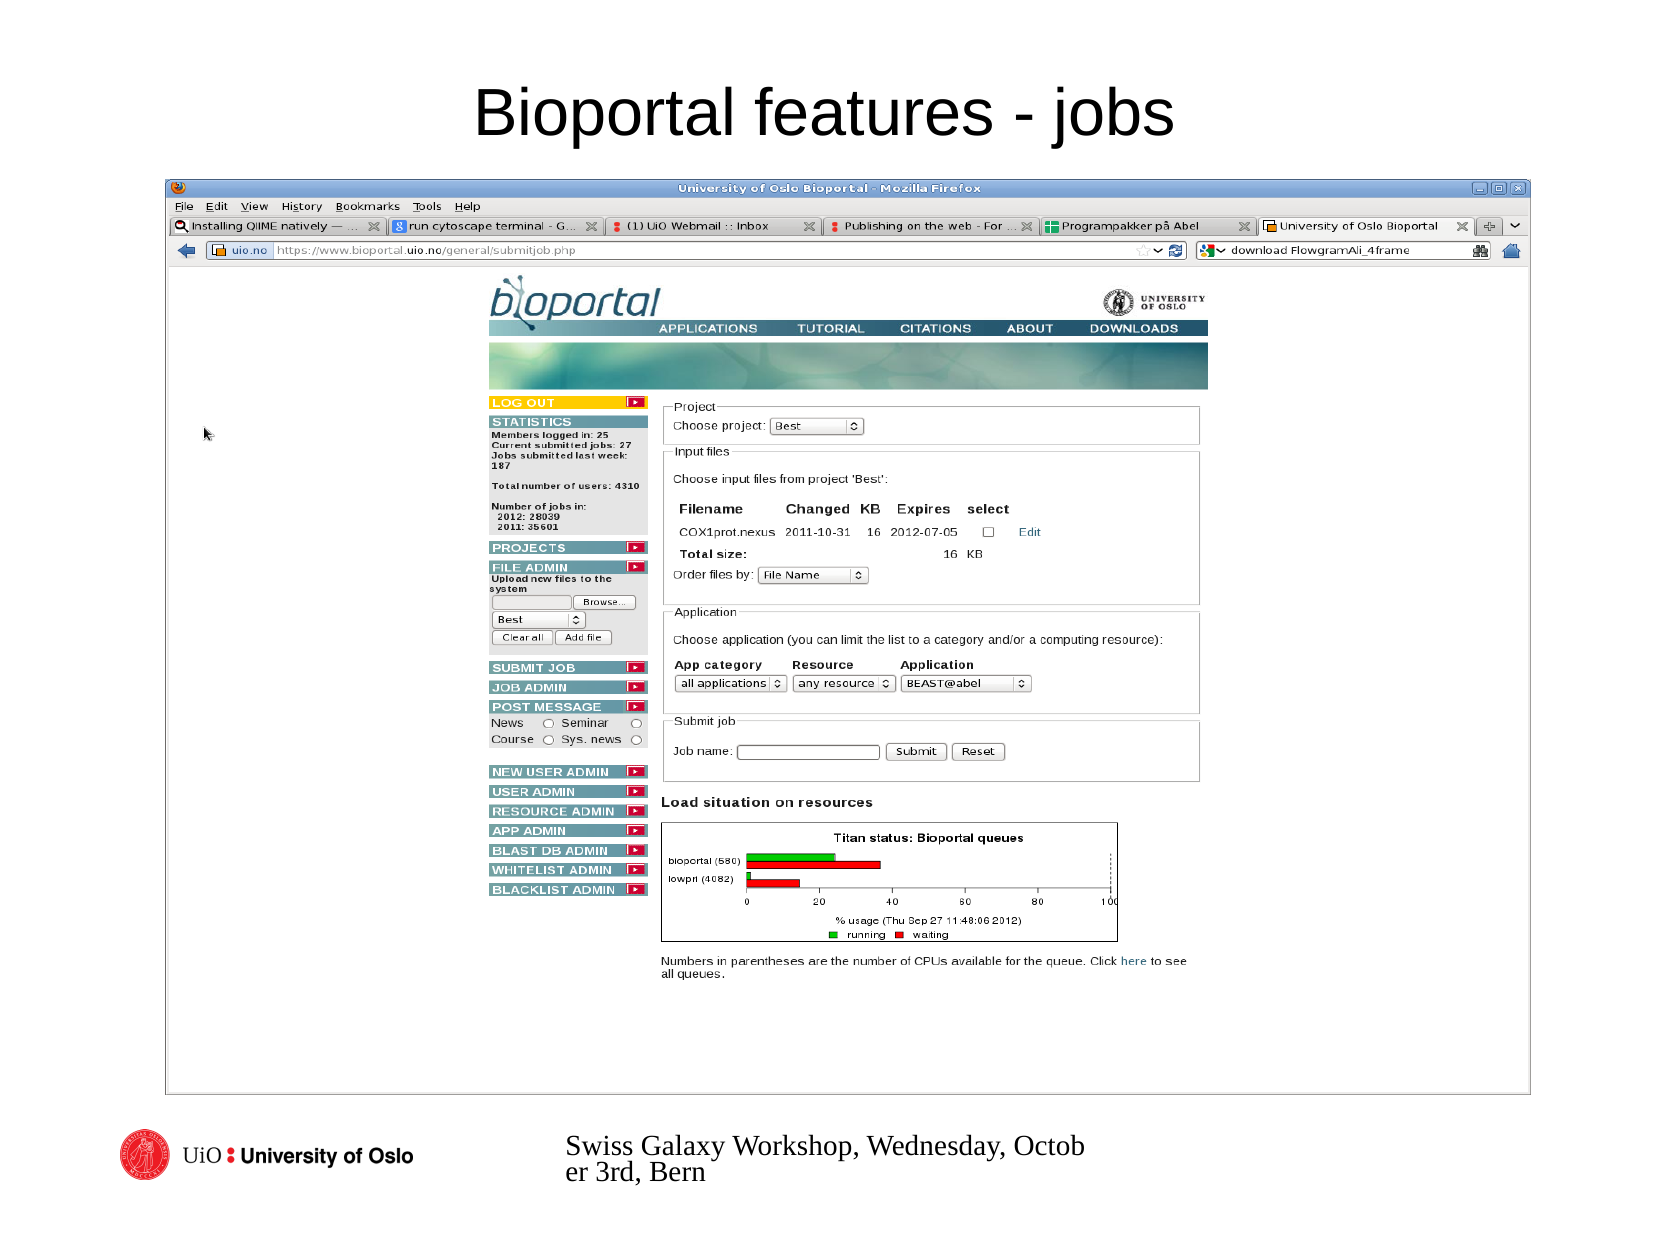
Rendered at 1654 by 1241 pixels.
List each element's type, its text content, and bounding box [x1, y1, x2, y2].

picture [165, 179, 1531, 1096]
picture [120, 1129, 413, 1180]
title Bioportal features - jobs [210, 30, 1441, 179]
